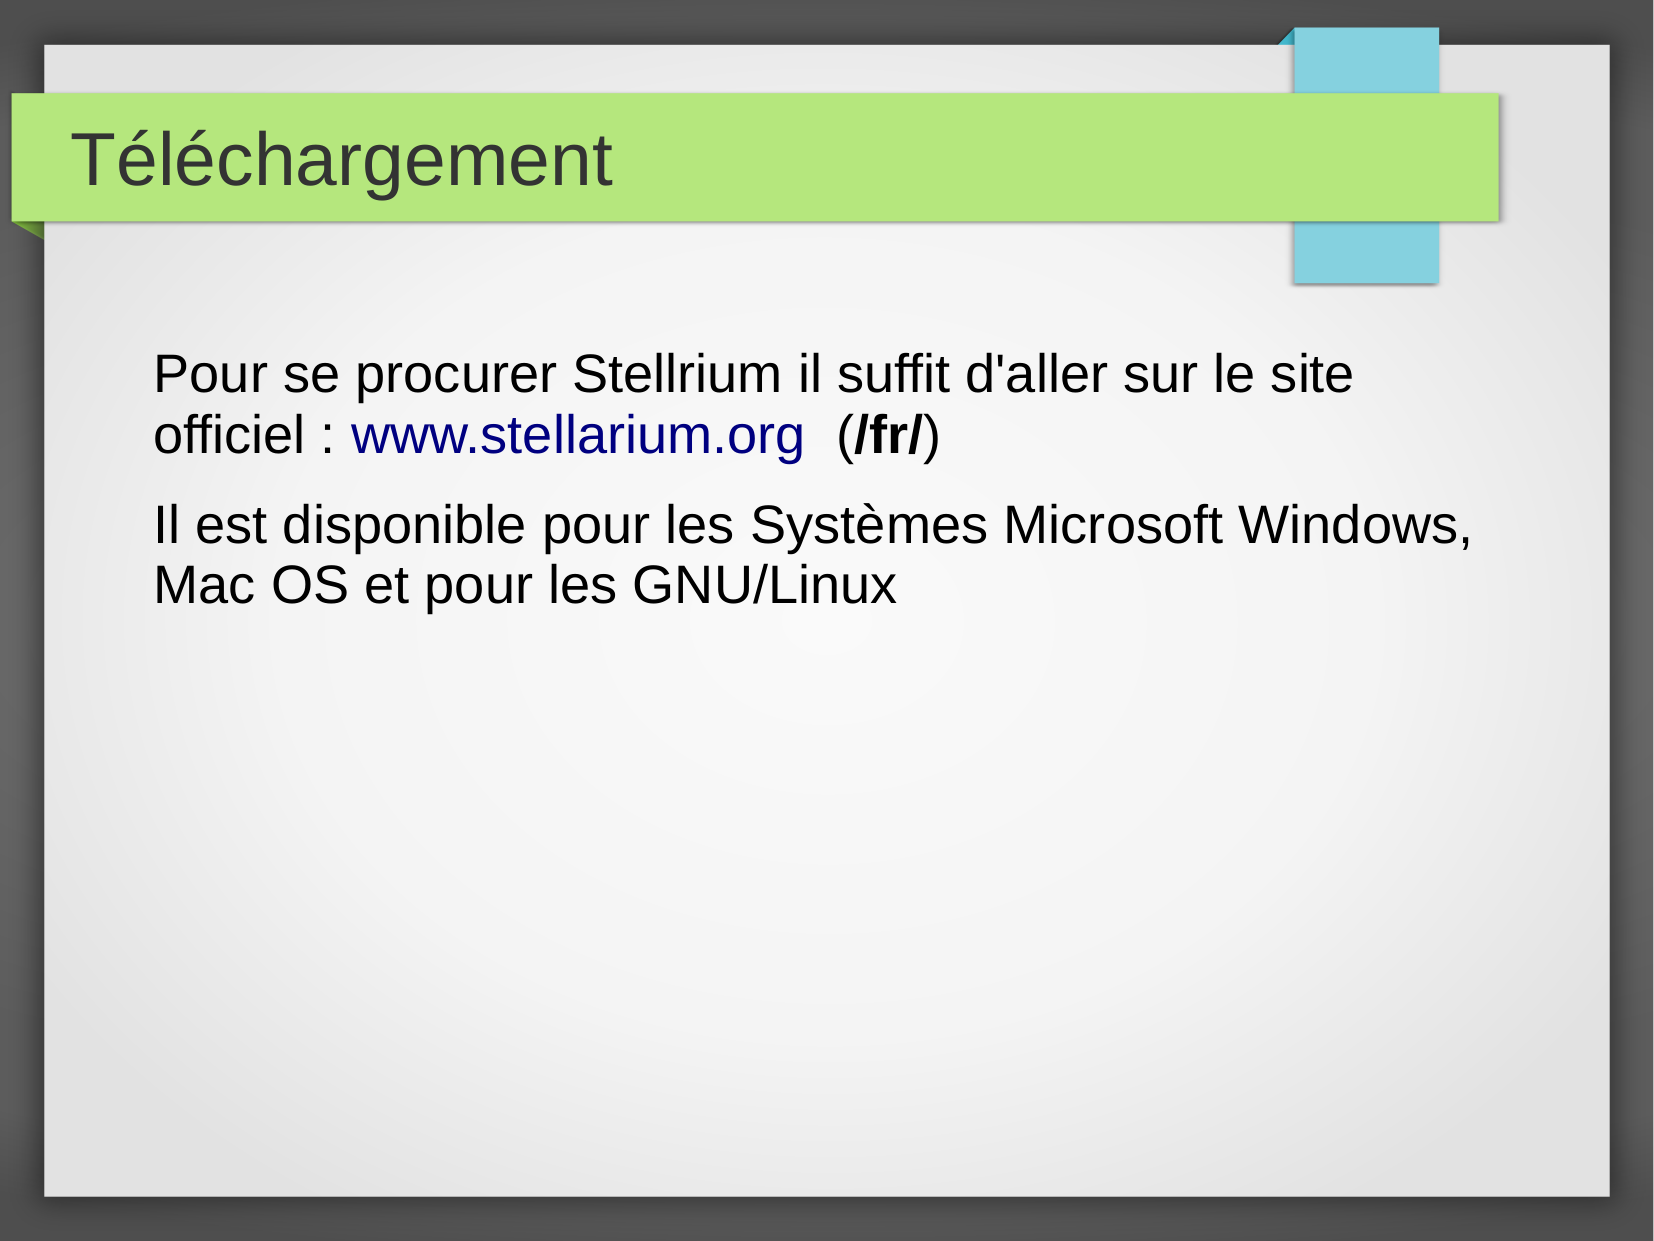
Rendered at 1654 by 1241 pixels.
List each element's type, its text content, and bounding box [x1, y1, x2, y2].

picture [0, 0, 1654, 1241]
title Téléchargement [70, 106, 1229, 213]
list Pour se procurer Stellrium il suffit d'aller sur le site officiel : www.stellarium.org (/fr/) Il est disponible pour les Systèmes Microsoft Windows, Mac OS et pour les GNU/Linux [82, 343, 1538, 1063]
